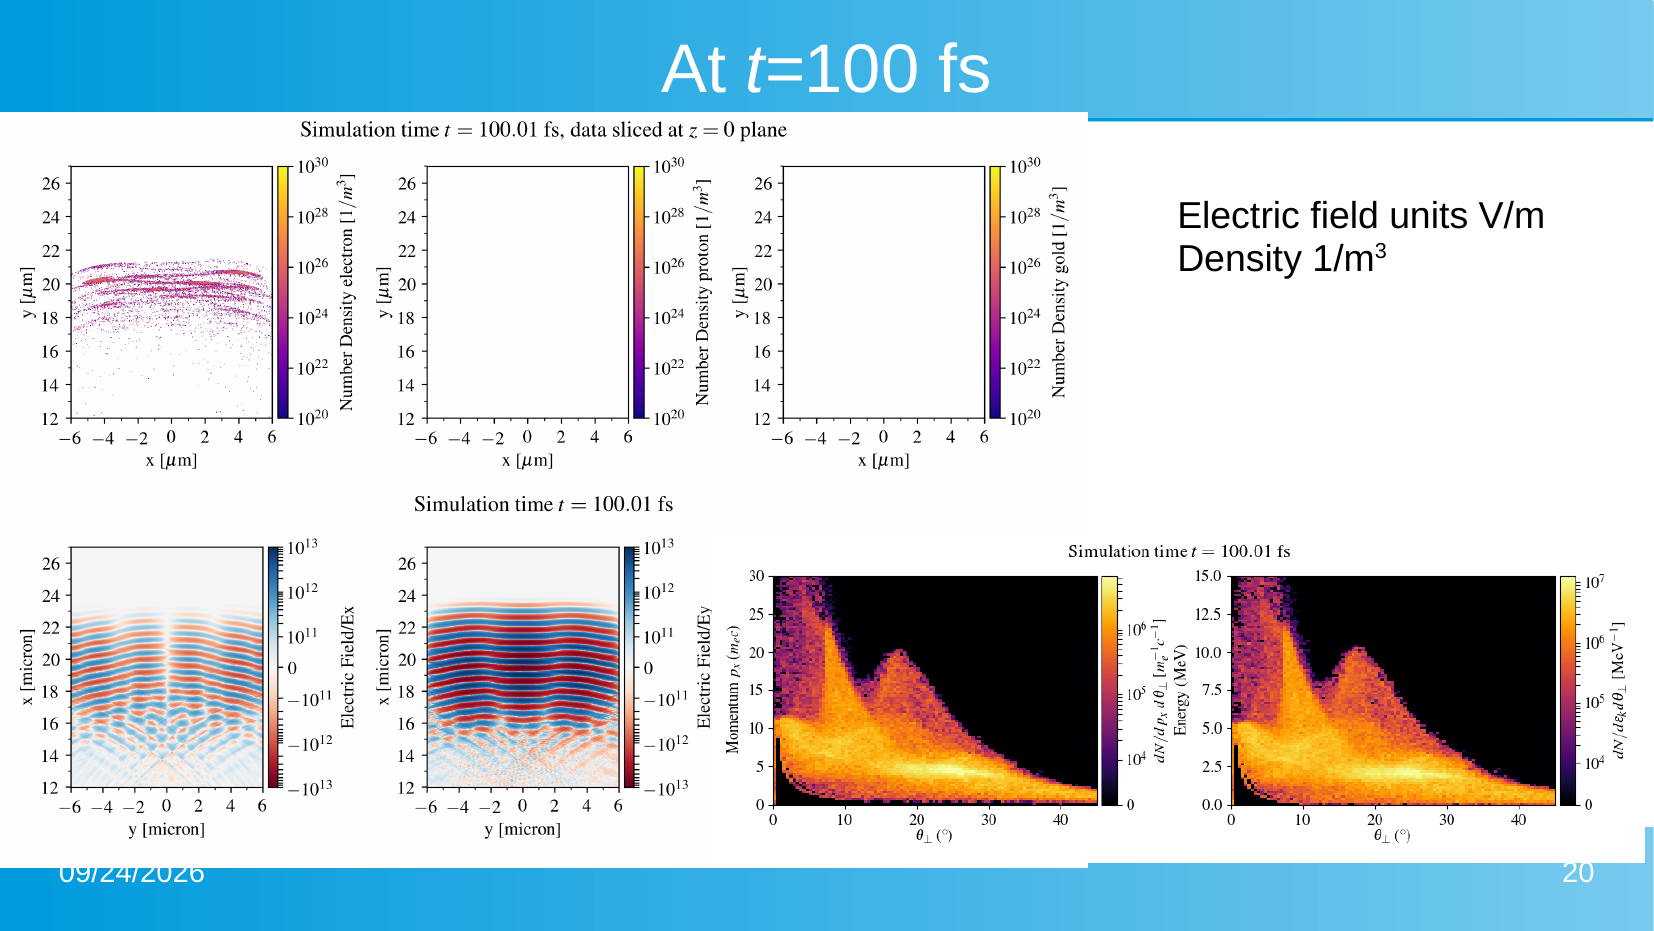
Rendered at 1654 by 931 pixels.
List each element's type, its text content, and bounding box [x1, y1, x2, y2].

text_box Electric field units V/m Density 1/m3 [1162, 187, 1576, 287]
picture [0, 112, 1645, 869]
title At t=100 fs [59, 29, 1595, 108]
